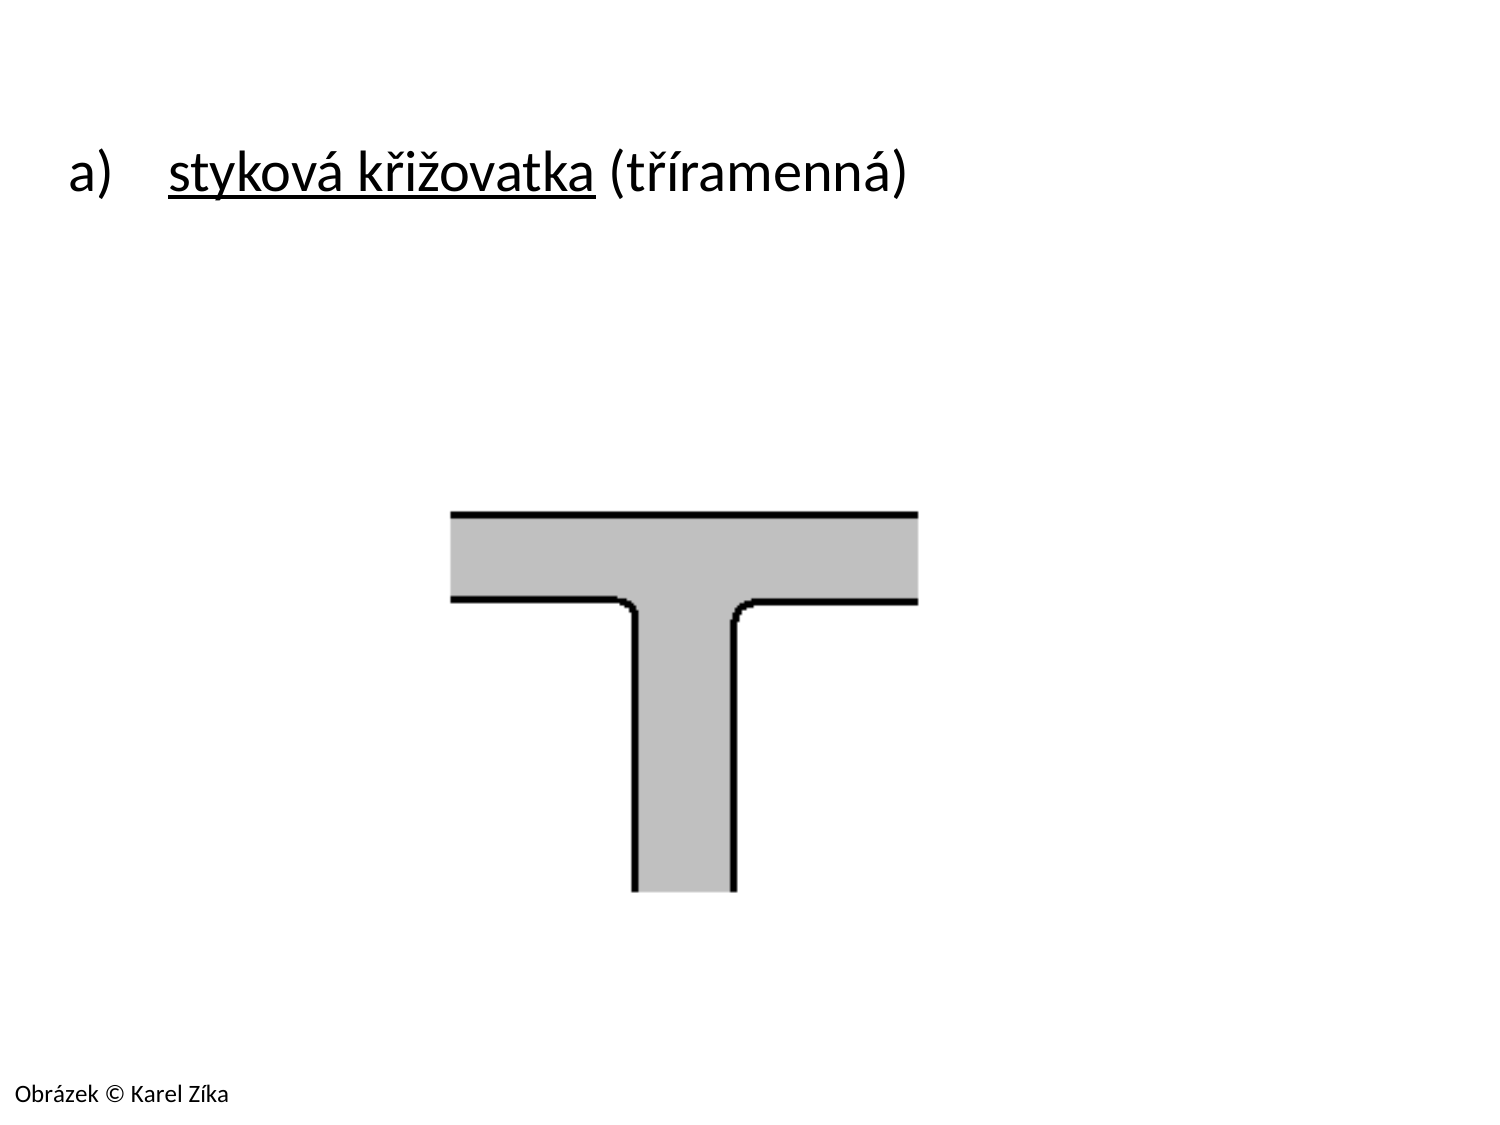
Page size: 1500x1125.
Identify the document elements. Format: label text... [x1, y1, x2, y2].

text_box [430, 491, 947, 914]
list styková křižovatka (tříramenná) [53, 125, 1404, 284]
text_box Obrázek © Karel Zíka [0, 1070, 245, 1116]
